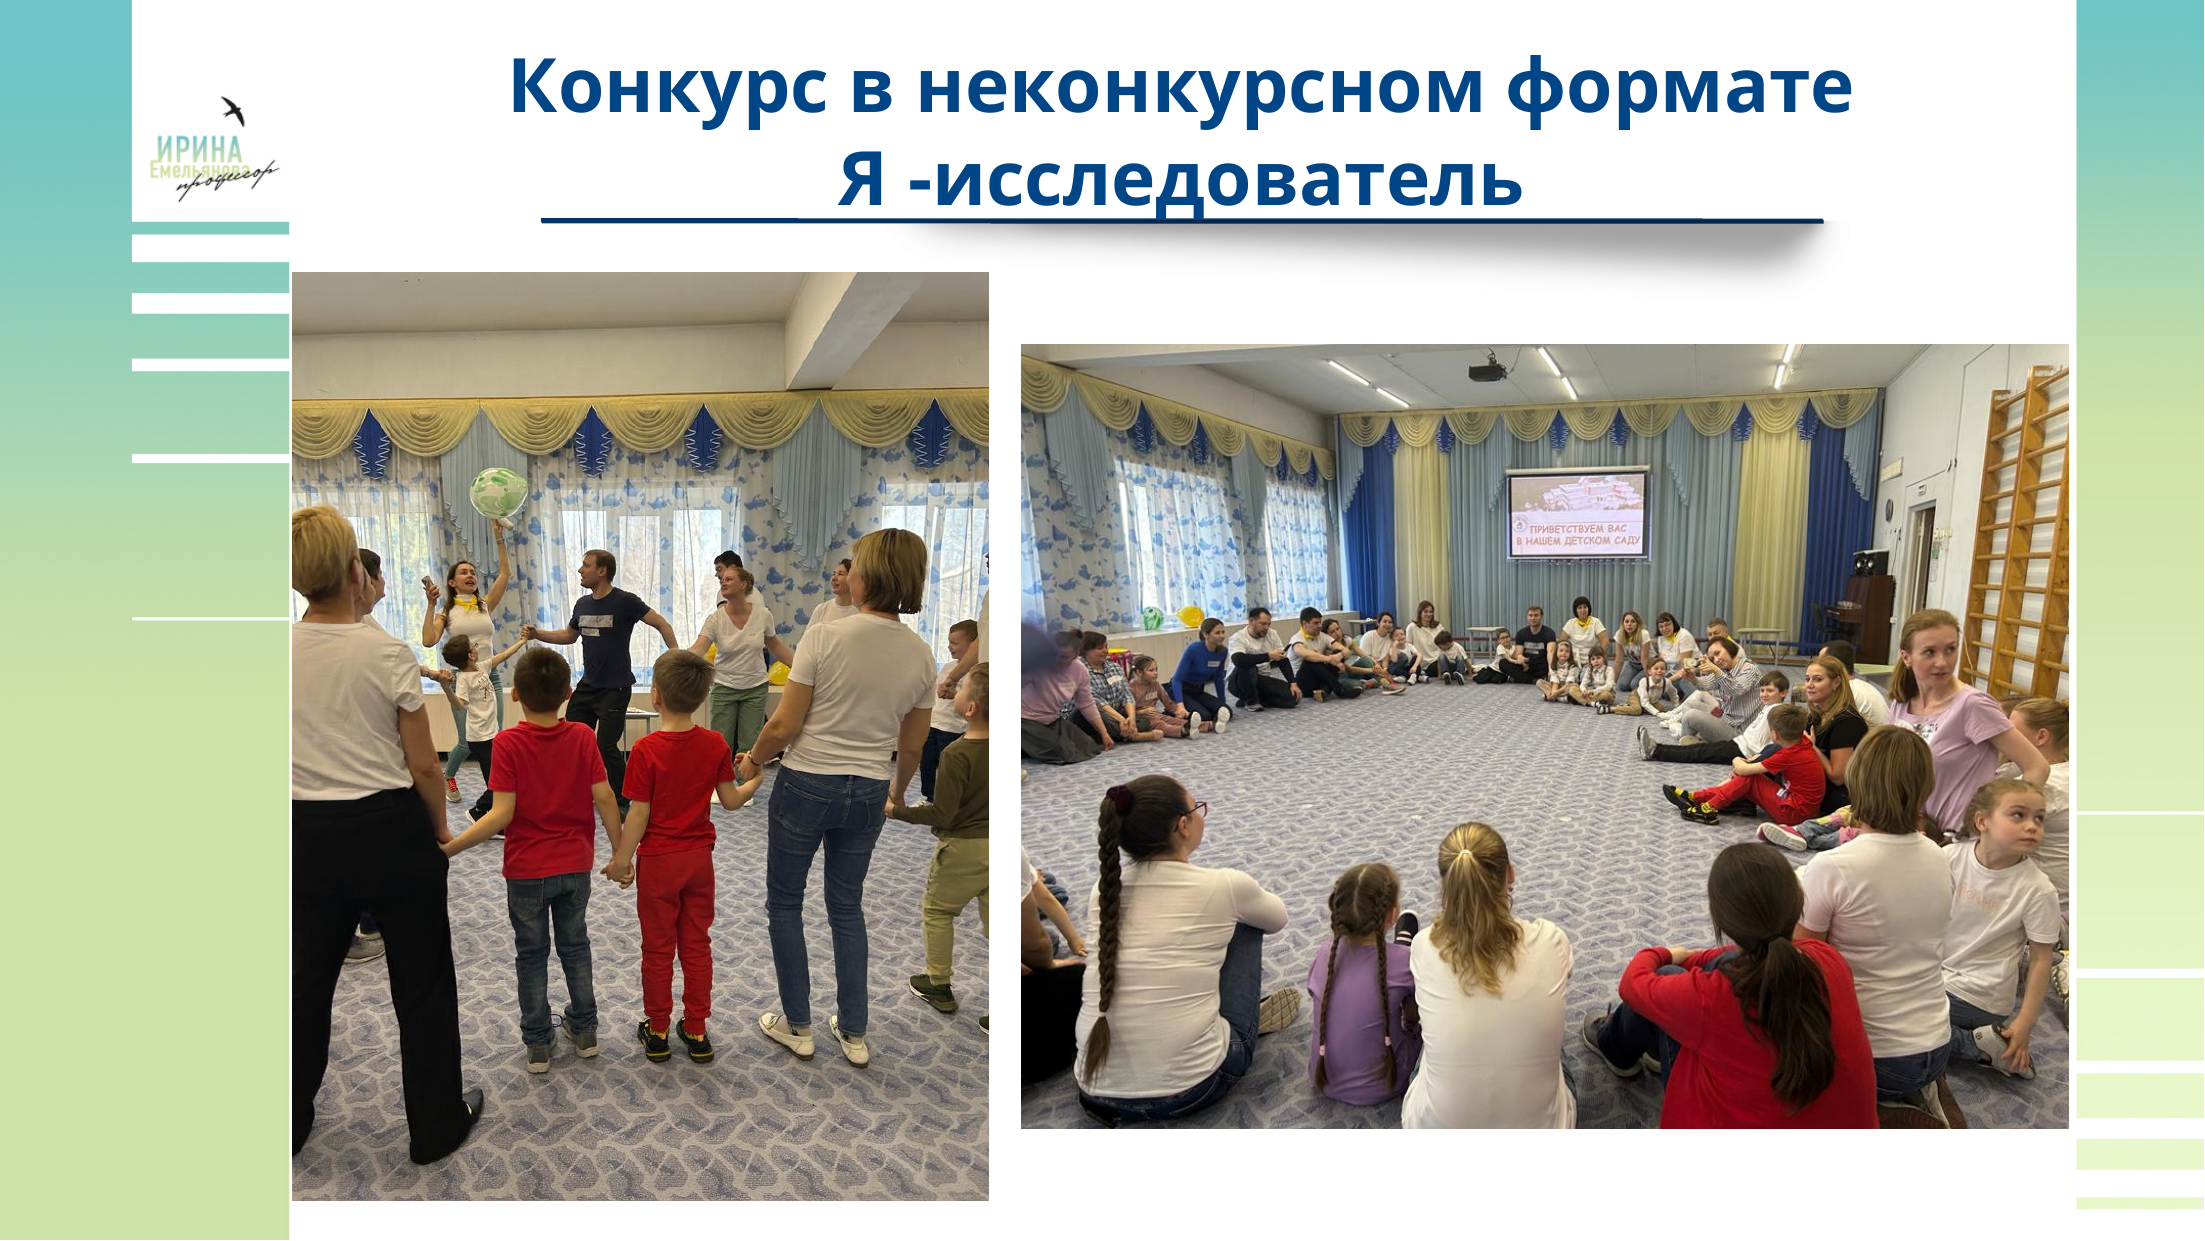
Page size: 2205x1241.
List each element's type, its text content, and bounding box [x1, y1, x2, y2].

text_box Конкурс в неконкурсном формате Я -исследователь [319, 37, 2045, 221]
picture [0, 0, 2204, 1240]
